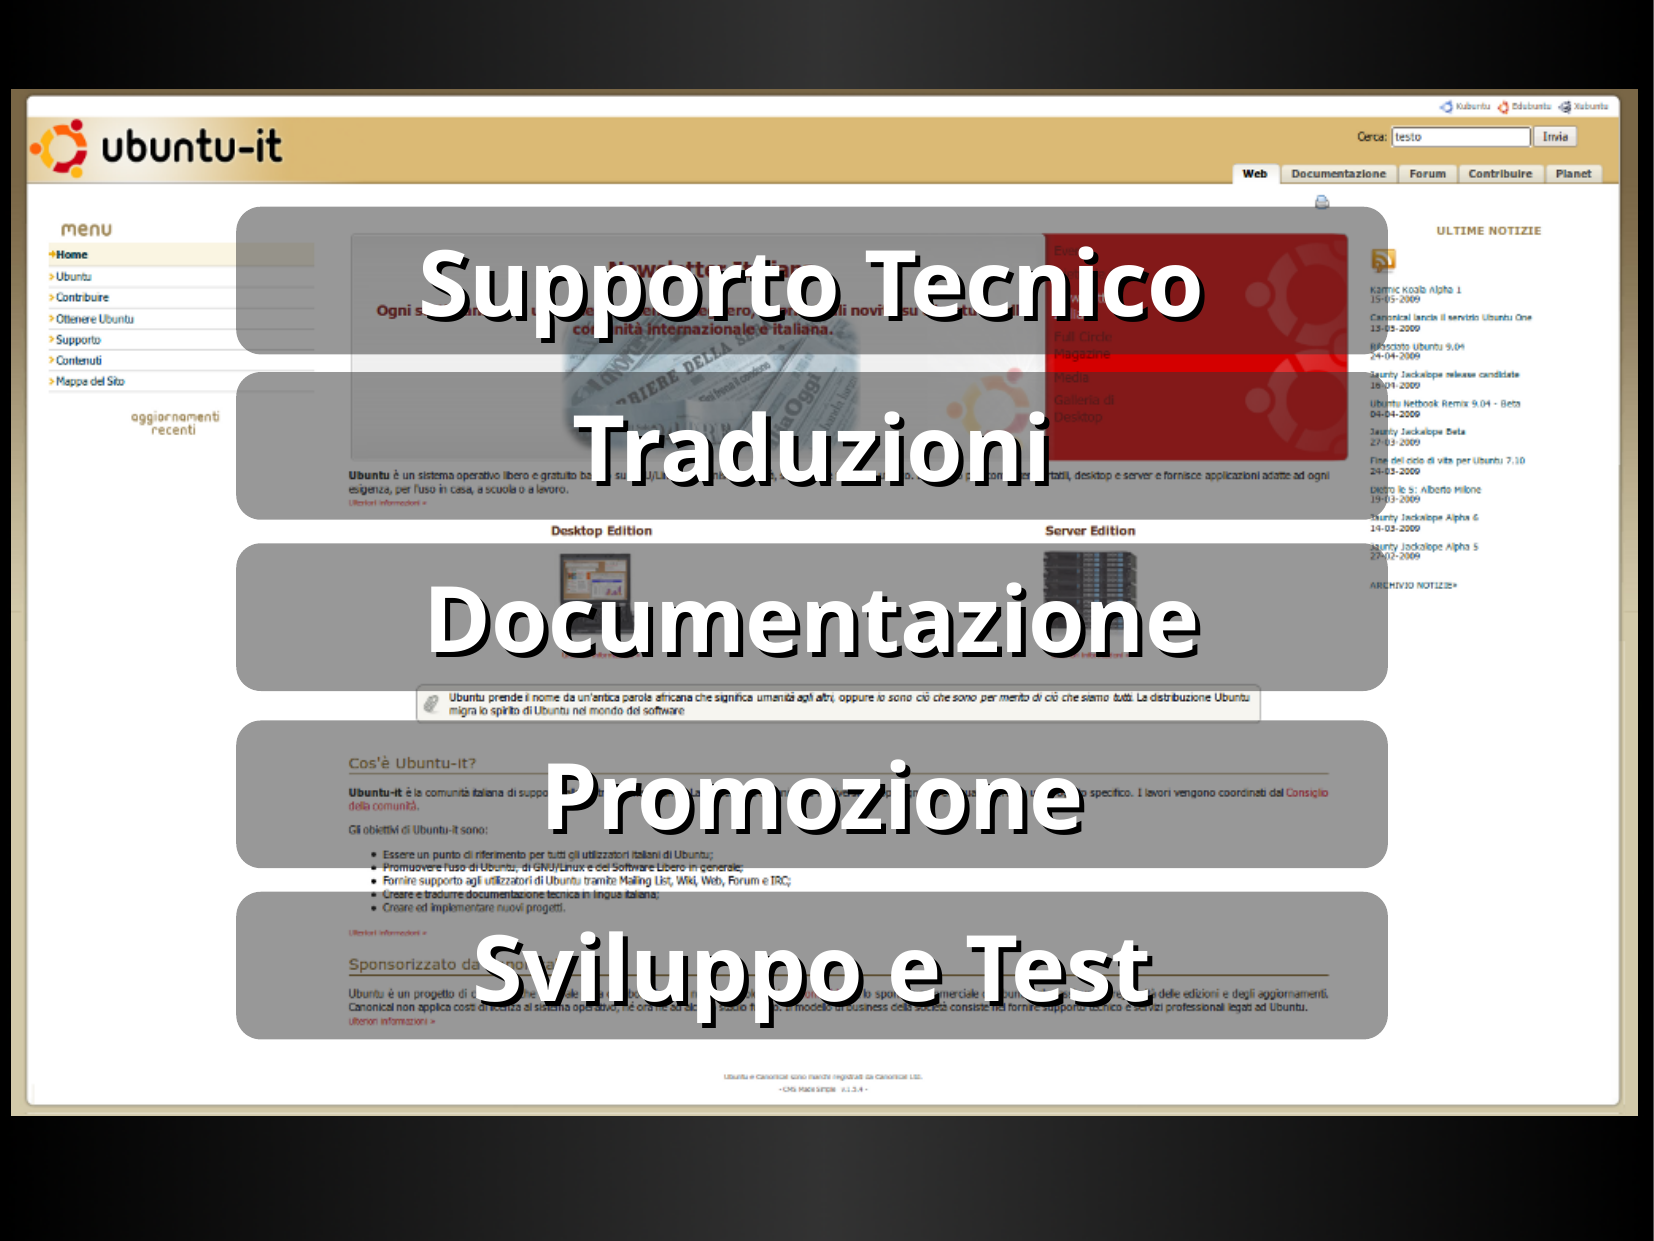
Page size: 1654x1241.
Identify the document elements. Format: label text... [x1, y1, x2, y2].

text_box Supporto Tecnico [236, 206, 1388, 355]
text_box Promozione [236, 720, 1388, 869]
picture [0, 0, 1654, 1241]
text_box Traduzioni [236, 372, 1388, 520]
text_box Documentazione [236, 543, 1388, 692]
text_box Sviluppo e Test [236, 891, 1388, 1040]
